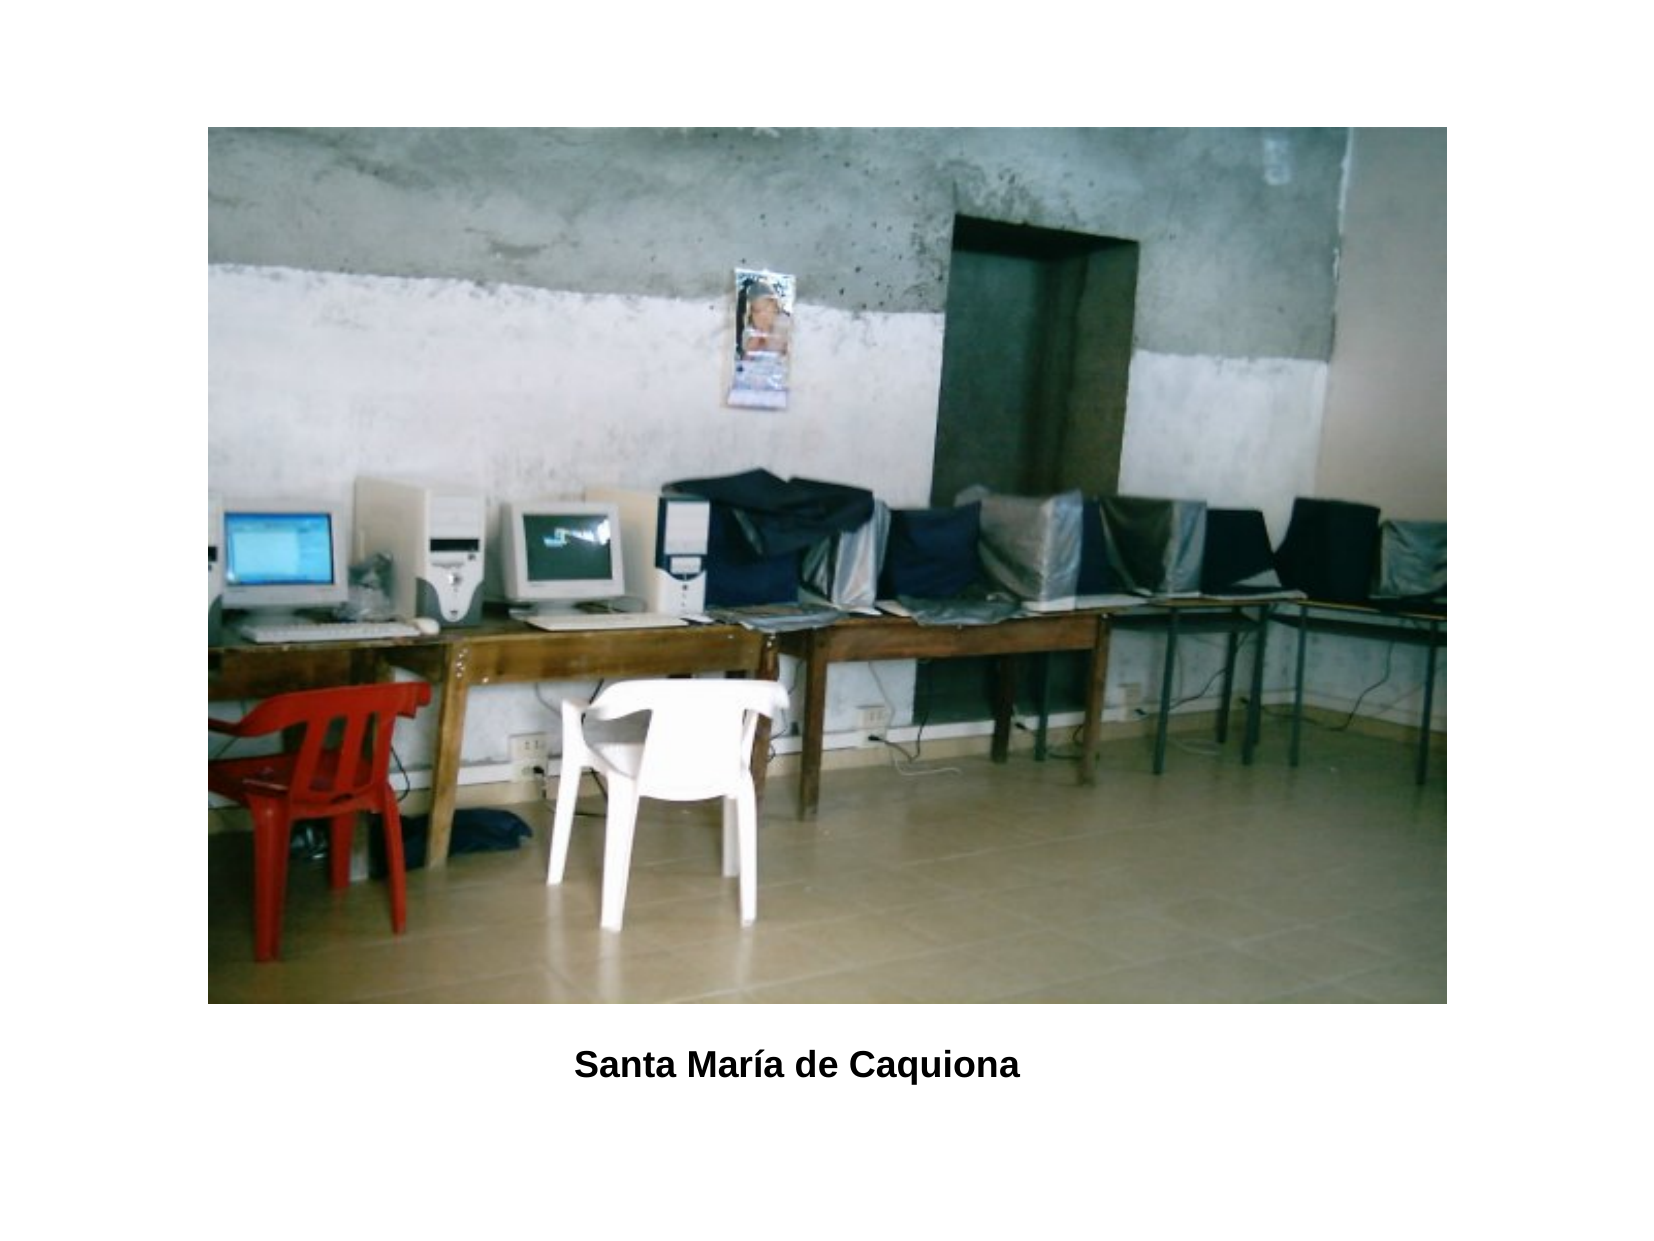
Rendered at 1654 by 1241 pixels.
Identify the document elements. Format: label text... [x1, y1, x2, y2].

text_box Santa María de Caquiona [383, 1035, 1211, 1094]
picture [208, 127, 1447, 1004]
